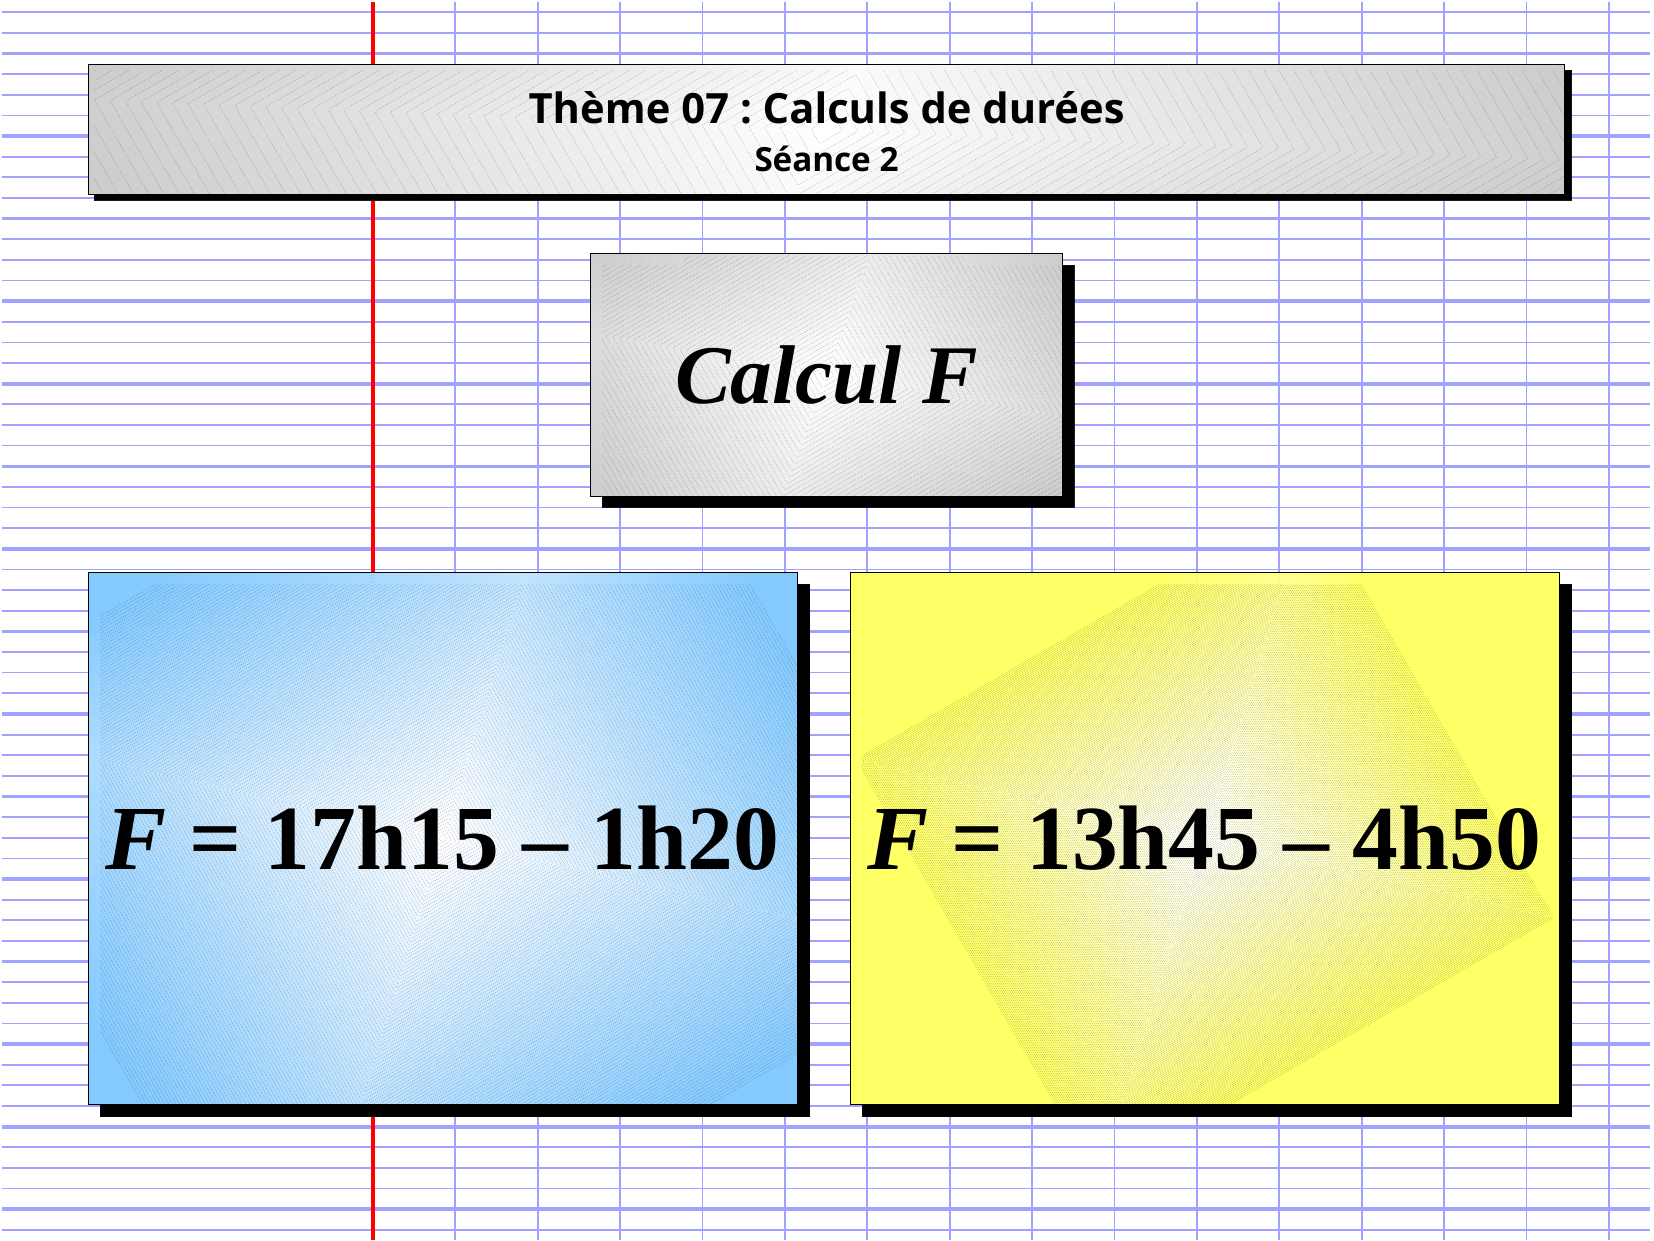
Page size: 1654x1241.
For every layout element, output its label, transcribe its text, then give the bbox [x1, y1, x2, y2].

picture [0, 0, 1654, 1241]
text_box F = 17h15 – 1h20 [88, 572, 798, 1105]
text_box F = 13h45 – 4h50 [850, 572, 1560, 1105]
text_box Thème 07 : Calculs de durées Séance 2 [88, 64, 1565, 195]
text_box Calcul F [590, 253, 1063, 497]
